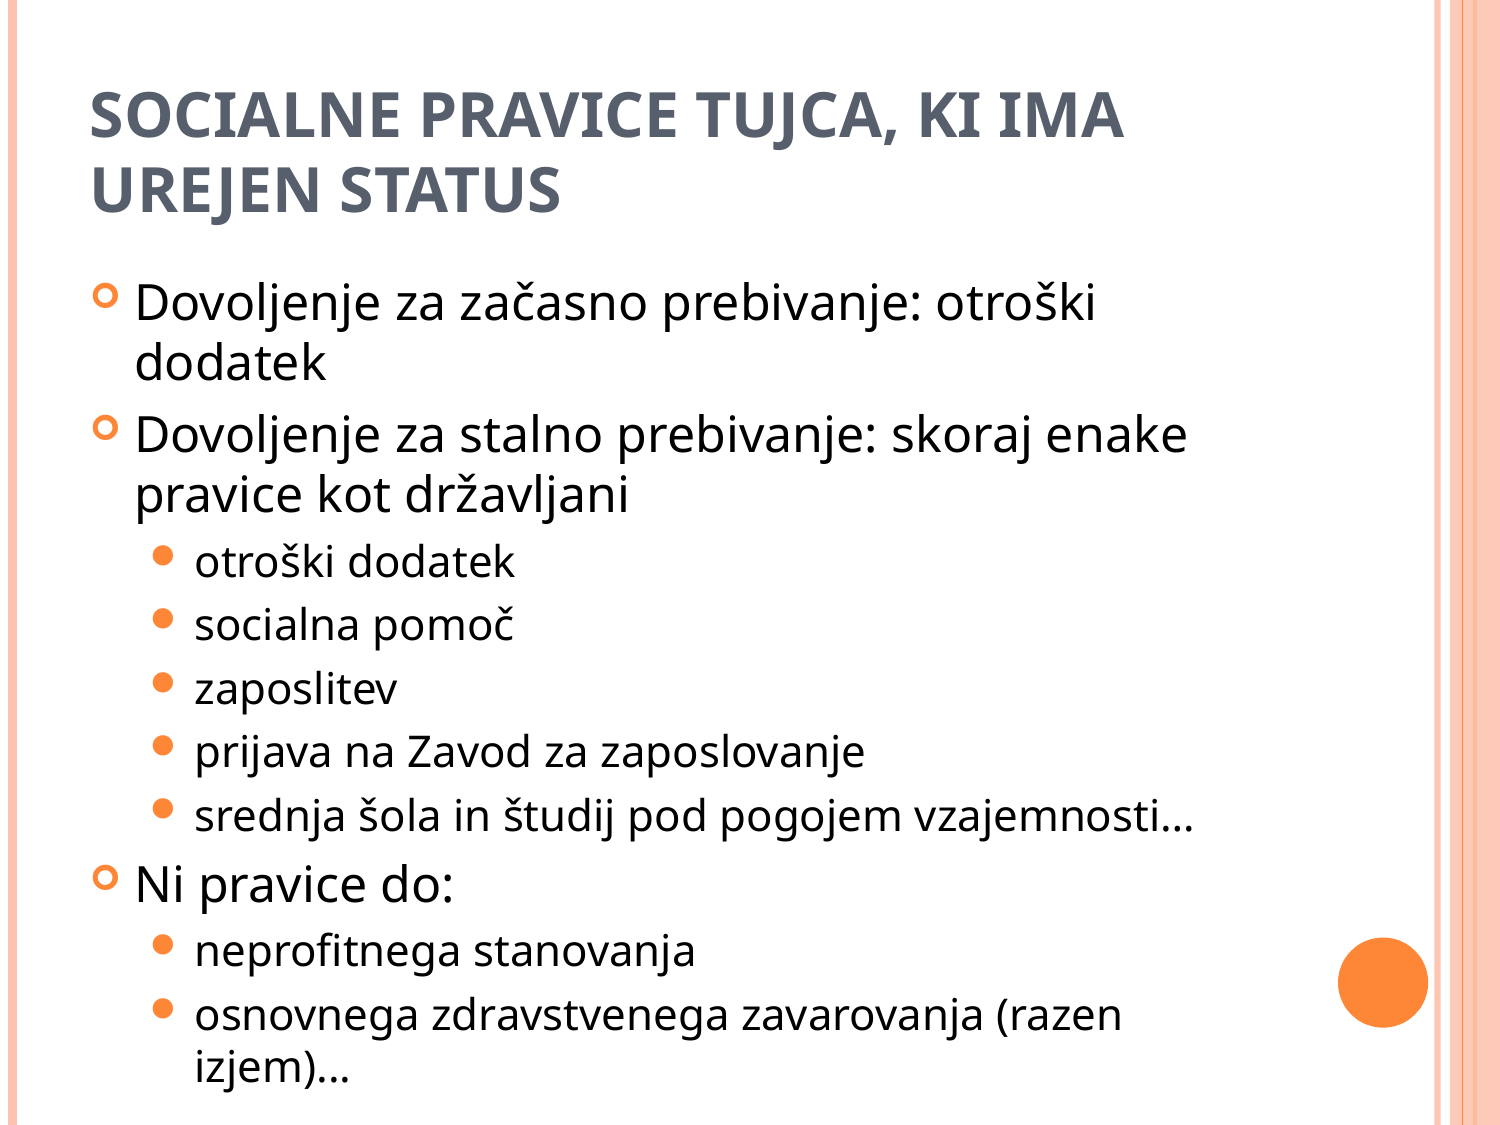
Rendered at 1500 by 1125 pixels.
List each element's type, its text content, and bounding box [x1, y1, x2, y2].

title SOCIALNE PRAVICE TUJCA, KI IMA UREJEN STATUS [74, 44, 1300, 233]
list Dovoljenje za začasno prebivanje: otroški dodatek Dovoljenje za stalno prebivanje: skoraj enake pravice kot državljani otroški dodatek socialna pomoč zaposlitev prijava na Zavod za zaposlovanje srednja šola in študij pod pogojem vzajemnosti… Ni pravice do: neprofitnega stanovanja osnovnega zdravstvenega zavarovanja (razen izjem)... [74, 262, 1300, 1063]
